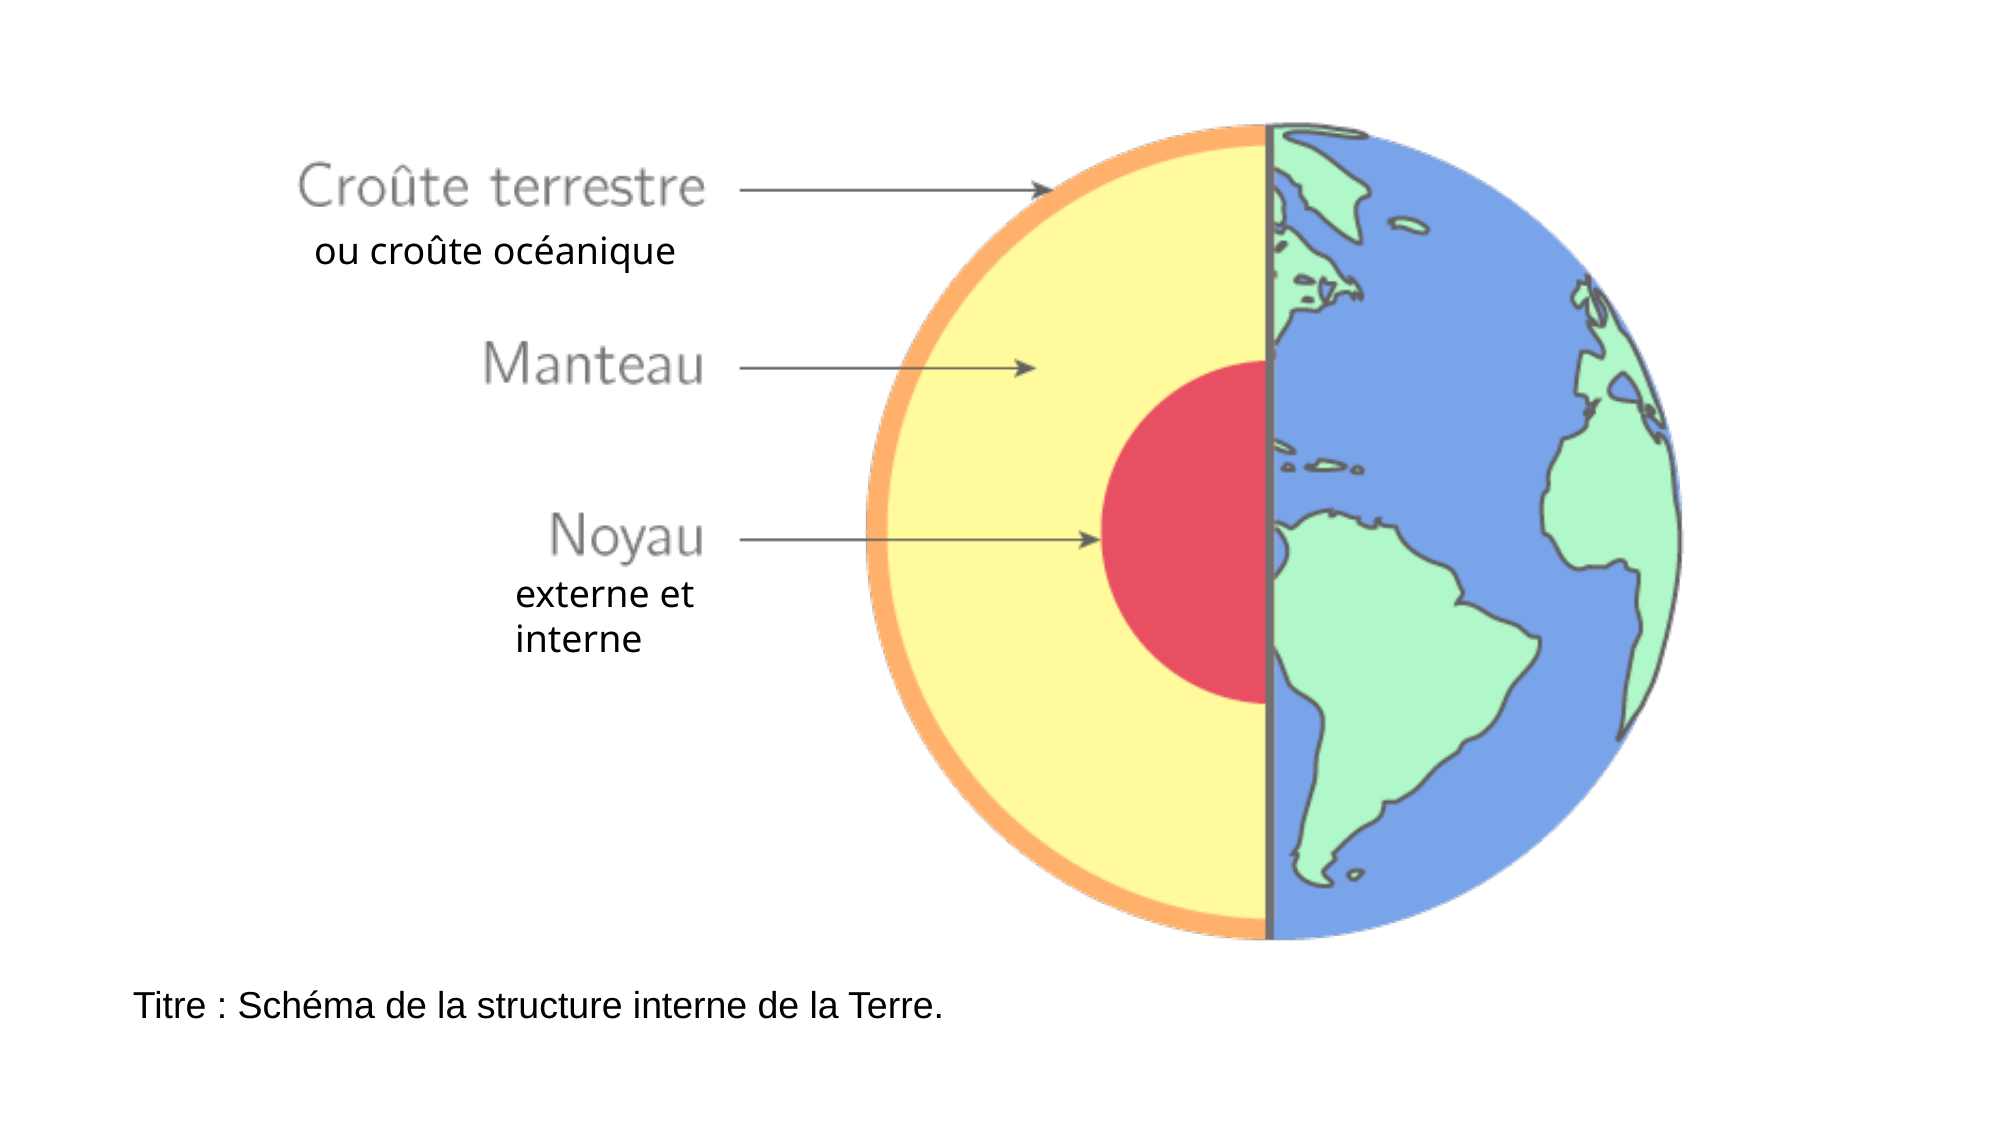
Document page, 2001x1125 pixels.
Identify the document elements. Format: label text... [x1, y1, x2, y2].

text_box externe et interne [500, 562, 831, 624]
picture [290, 89, 1710, 967]
text_box ou croûte océanique [299, 219, 701, 281]
text_box Titre : Schéma de la structure interne de la Terre. [118, 976, 1949, 1036]
